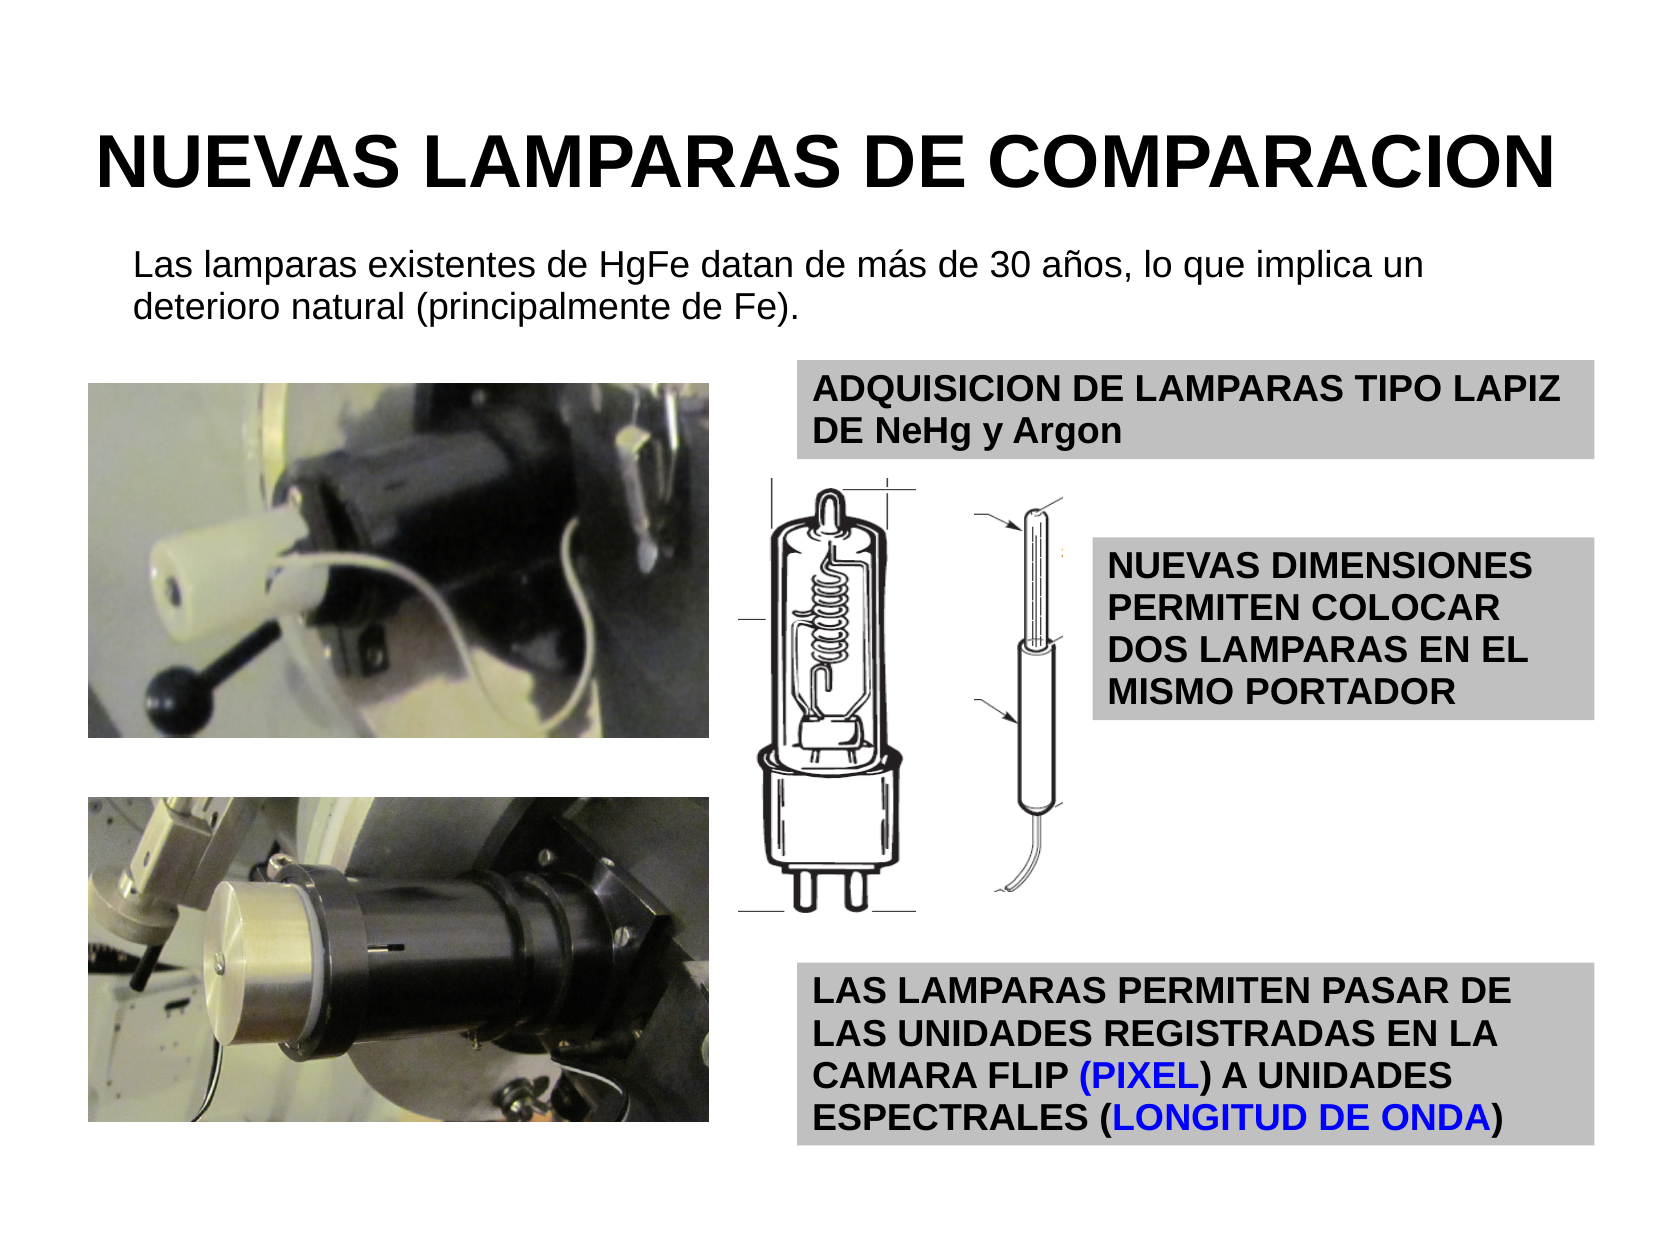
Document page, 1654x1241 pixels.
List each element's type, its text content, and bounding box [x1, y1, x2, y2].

text_box LAS LAMPARAS PERMITEN PASAR DE LAS UNIDADES REGISTRADAS EN LA CAMARA FLIP (PIXEL) A UNIDADES ESPECTRALES (LONGITUD DE ONDA) [797, 962, 1595, 1146]
title NUEVAS LAMPARAS DE COMPARACION [82, 88, 1571, 227]
text_box NUEVAS DIMENSIONES PERMITEN COLOCAR DOS LAMPARAS EN EL MISMO PORTADOR [1092, 537, 1595, 721]
picture [974, 478, 1063, 892]
picture [88, 383, 709, 738]
text_box ADQUISICION DE LAMPARAS TIPO LAPIZ DE NeHg y Argon [797, 360, 1595, 460]
picture [738, 478, 916, 922]
picture [88, 797, 709, 1123]
text_box Las lamparas existentes de HgFe datan de más de 30 años, lo que implica un deterioro natural (principalmente de Fe). [118, 236, 1506, 336]
